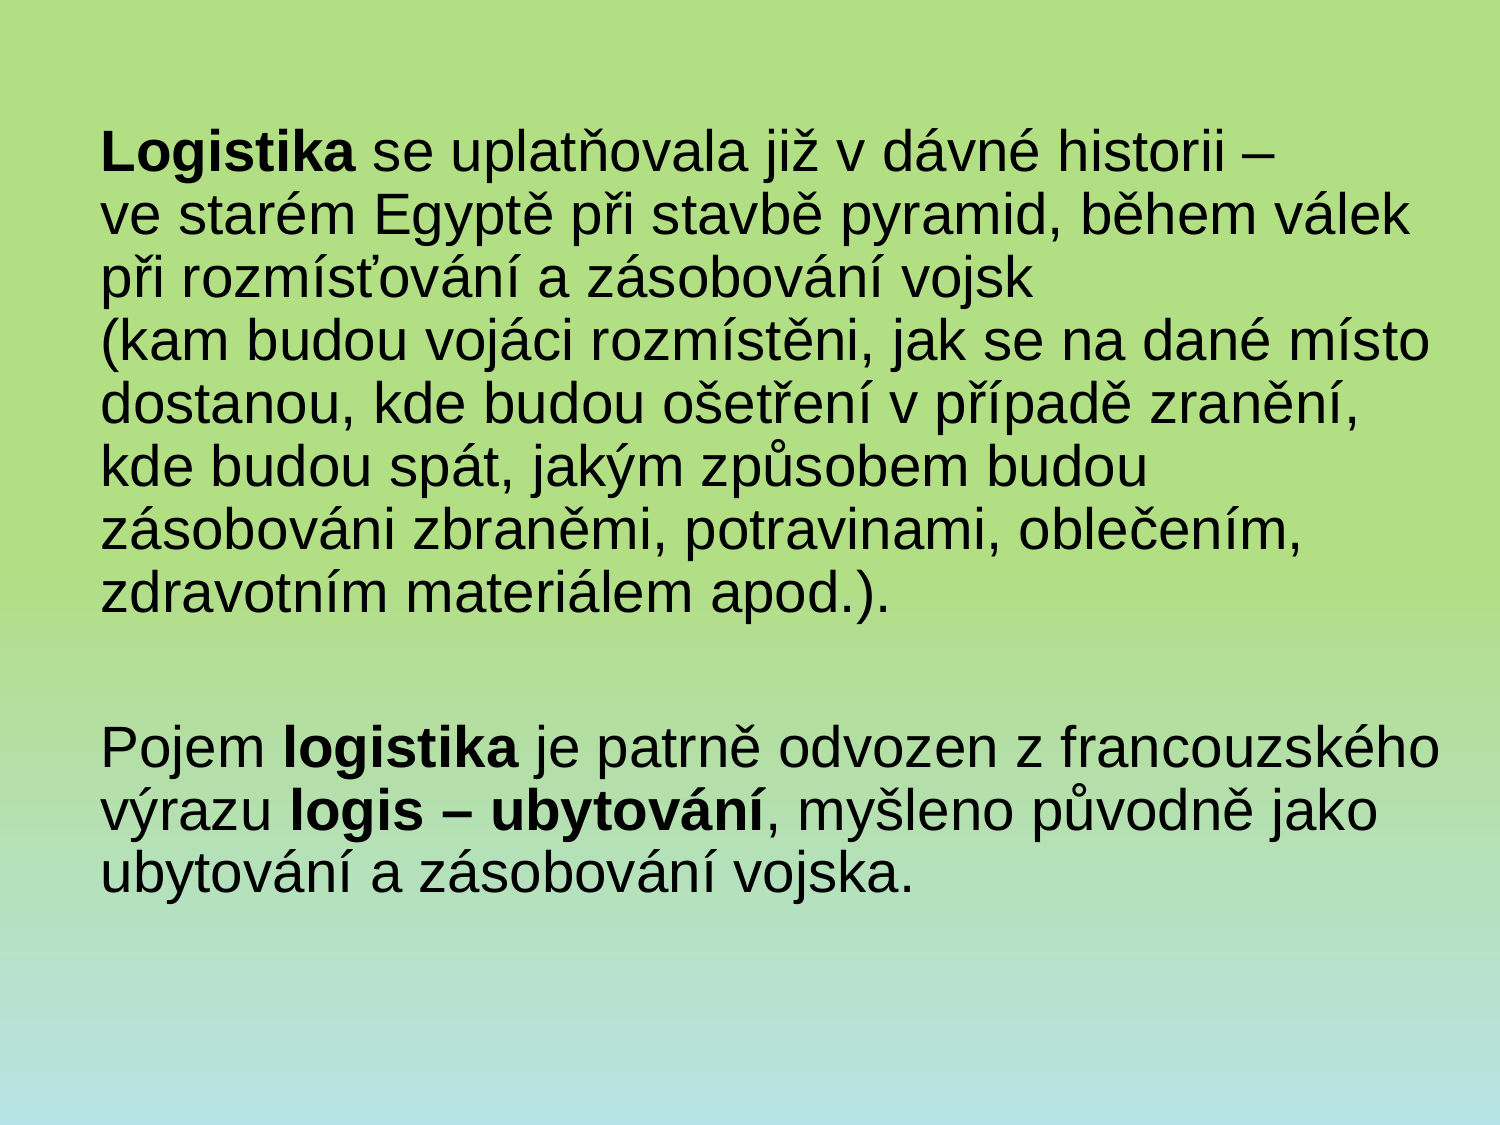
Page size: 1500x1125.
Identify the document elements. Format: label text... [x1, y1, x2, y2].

picture [0, 0, 1500, 1125]
list Logistika se uplatňovala již v dávné historii – ve starém Egyptě při stavbě pyramid, během válek při rozmísťování a zásobování vojsk (kam budou vojáci rozmístěni, jak se na dané místo dostanou, kde budou ošetření v případě zranění, kde budou spát, jakým způsobem budou zásobováni zbraněmi, potravinami, oblečením, zdravotním materiálem apod.). Pojem logistika je patrně odvozen z francouzského výrazu logis – ubytování, myšleno původně jako ubytování a zásobování vojska. [29, 113, 1471, 1047]
